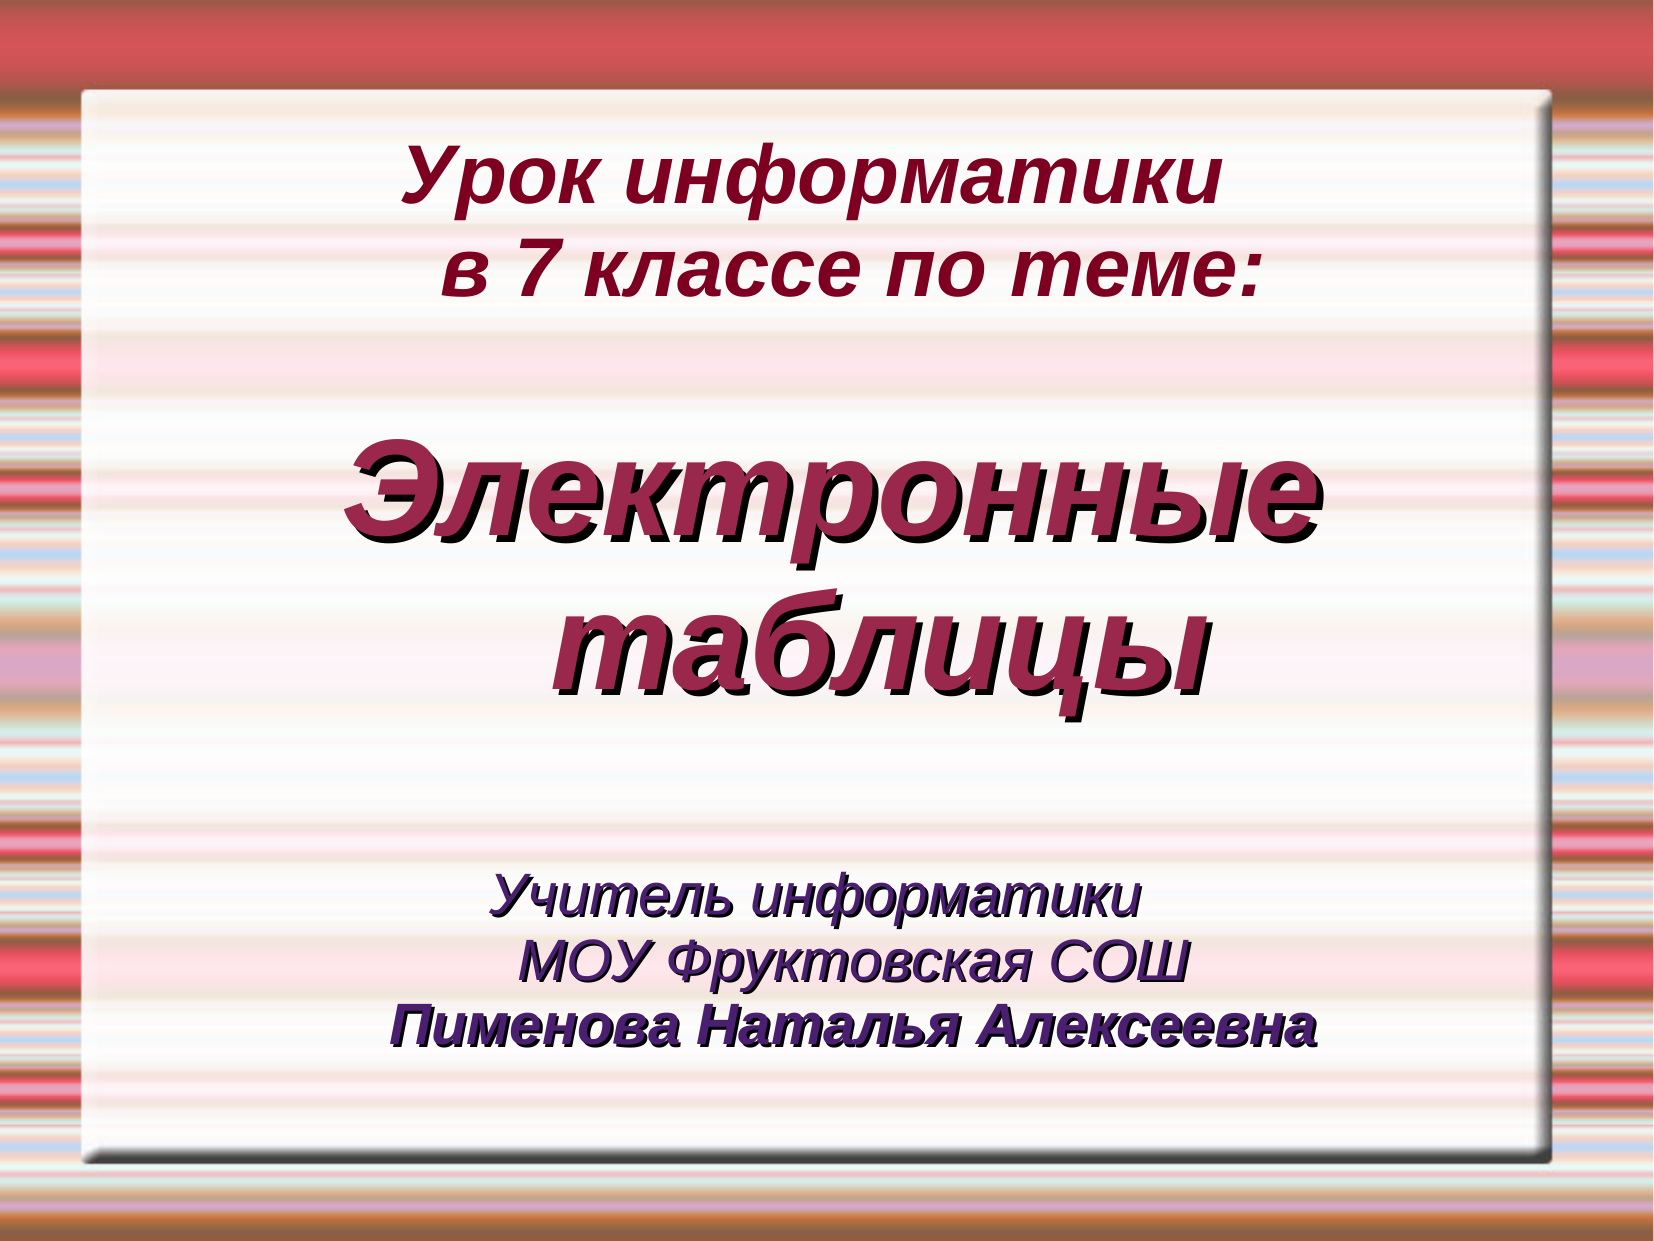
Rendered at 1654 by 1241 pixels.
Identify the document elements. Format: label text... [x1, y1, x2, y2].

picture [0, 0, 1654, 1241]
title Электронные таблицы [144, 404, 1557, 726]
title Учитель информатики МОУ Фруктовская СОШ Пименова Наталья Алексеевна [118, 856, 1531, 1063]
title Урок информатики в 7 классе по теме: [118, 118, 1531, 325]
